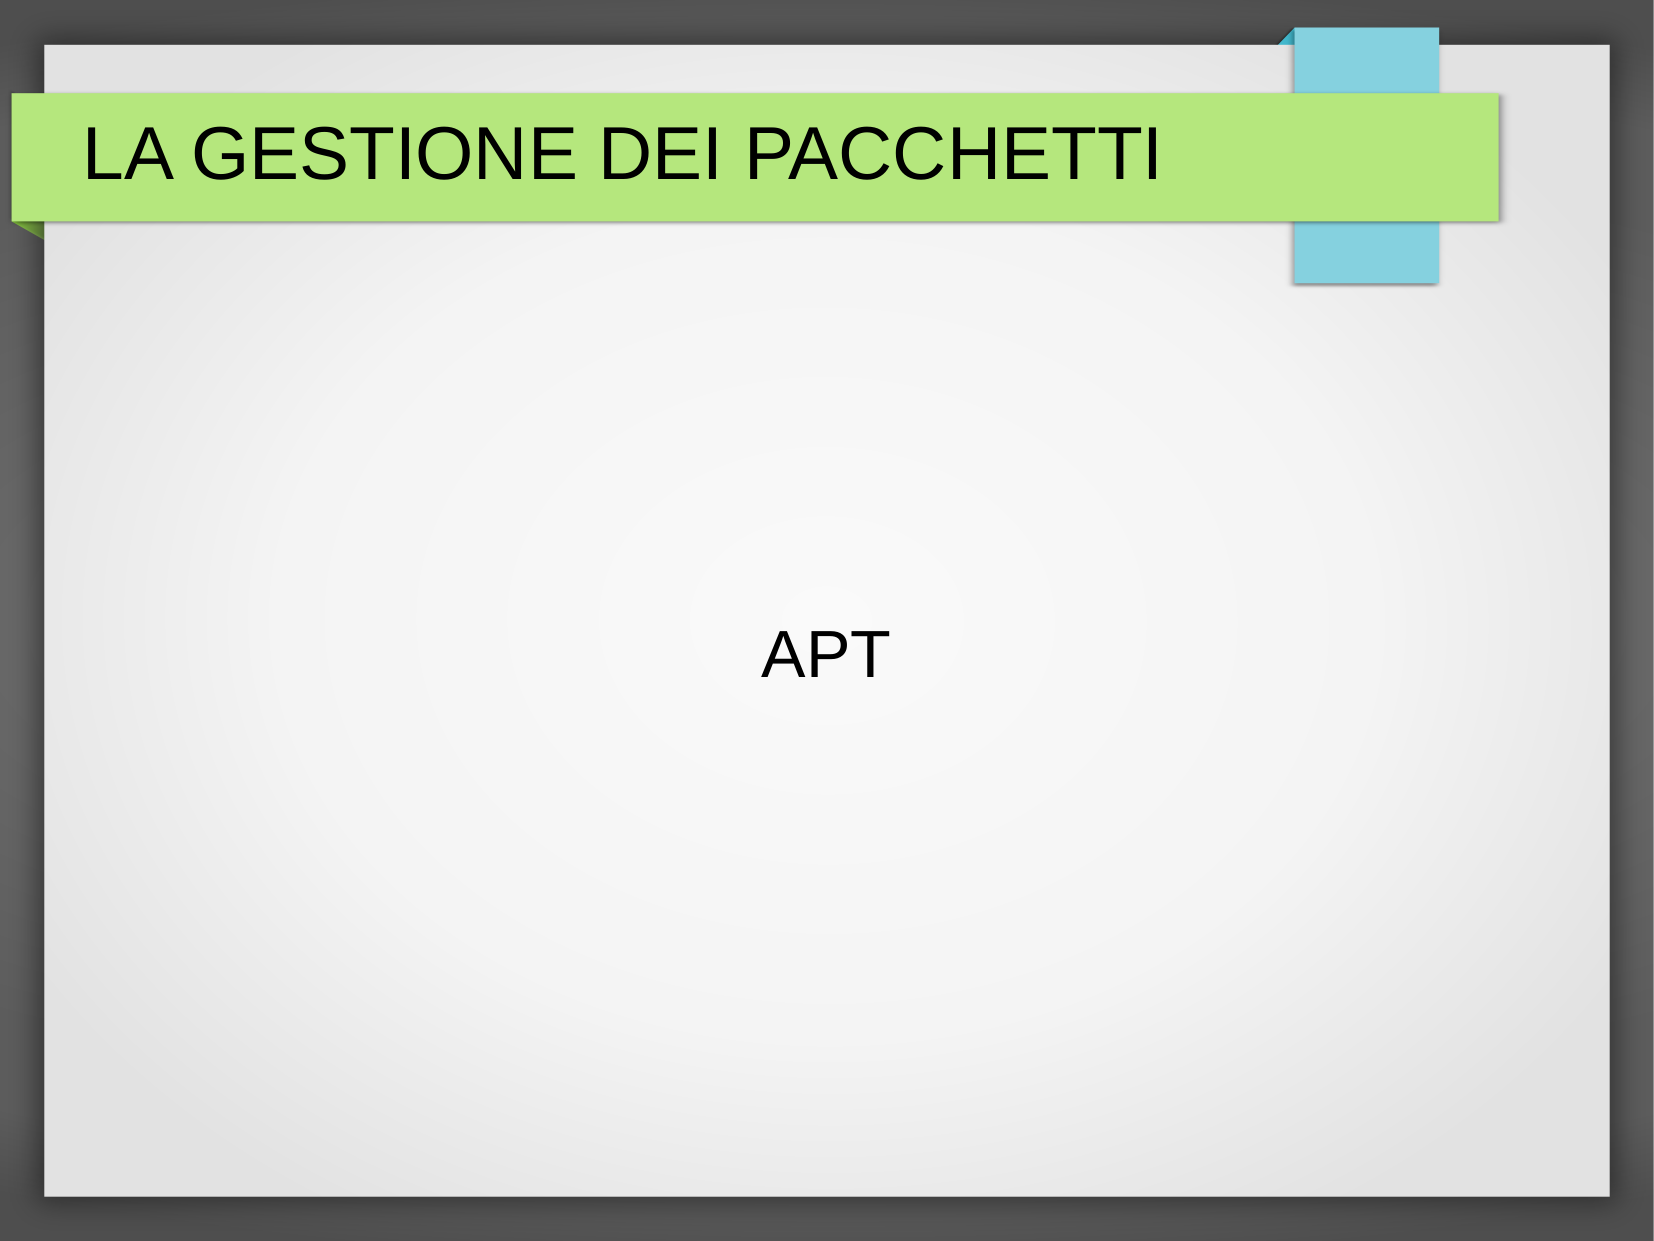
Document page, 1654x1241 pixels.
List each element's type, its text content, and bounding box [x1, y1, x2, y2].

title LA GESTIONE DEI PACCHETTI [82, 69, 1264, 238]
picture [0, 0, 1654, 1241]
subtitle APT [82, 295, 1571, 1015]
